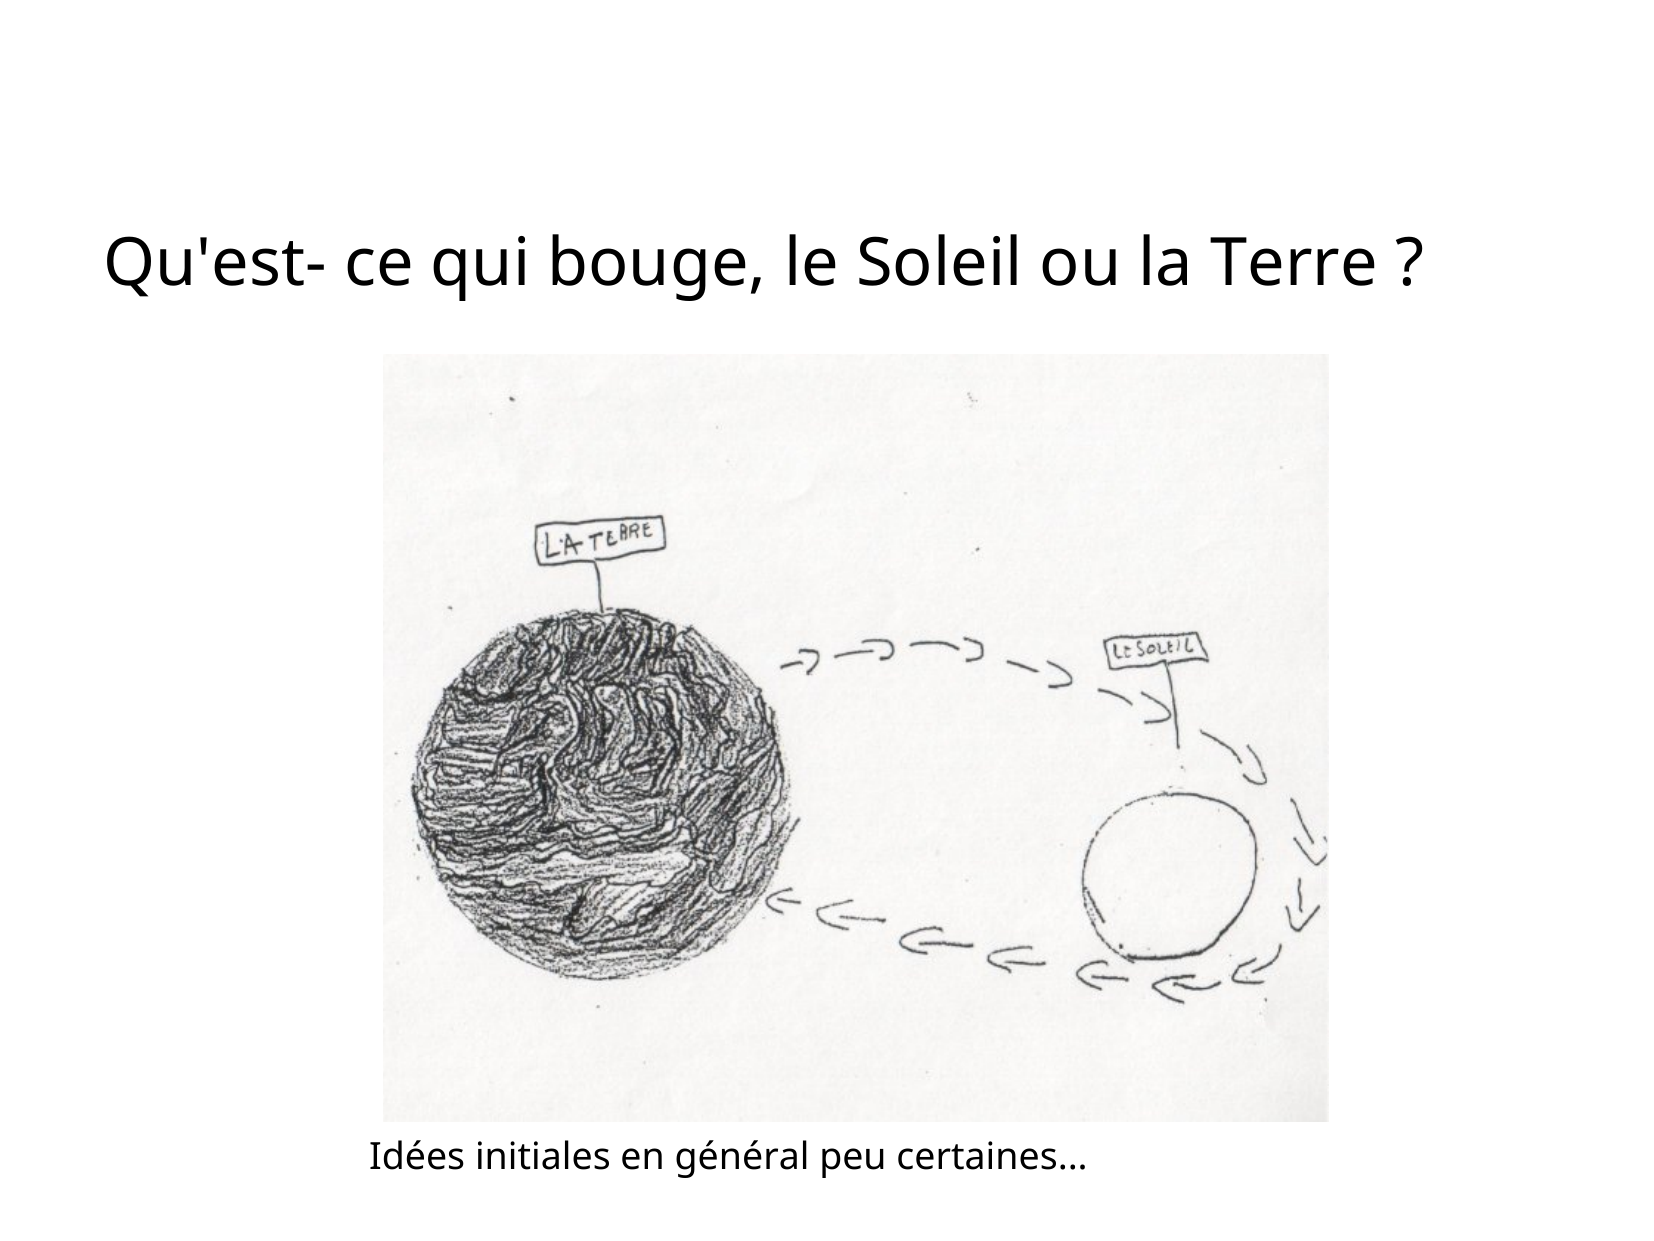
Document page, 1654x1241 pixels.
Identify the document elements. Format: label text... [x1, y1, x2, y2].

text_box Idées initiales en général peu certaines... [354, 1122, 1418, 1181]
text_box Qu'est- ce qui bouge, le Soleil ou la Terre ? [88, 206, 1554, 300]
picture [383, 354, 1329, 1122]
